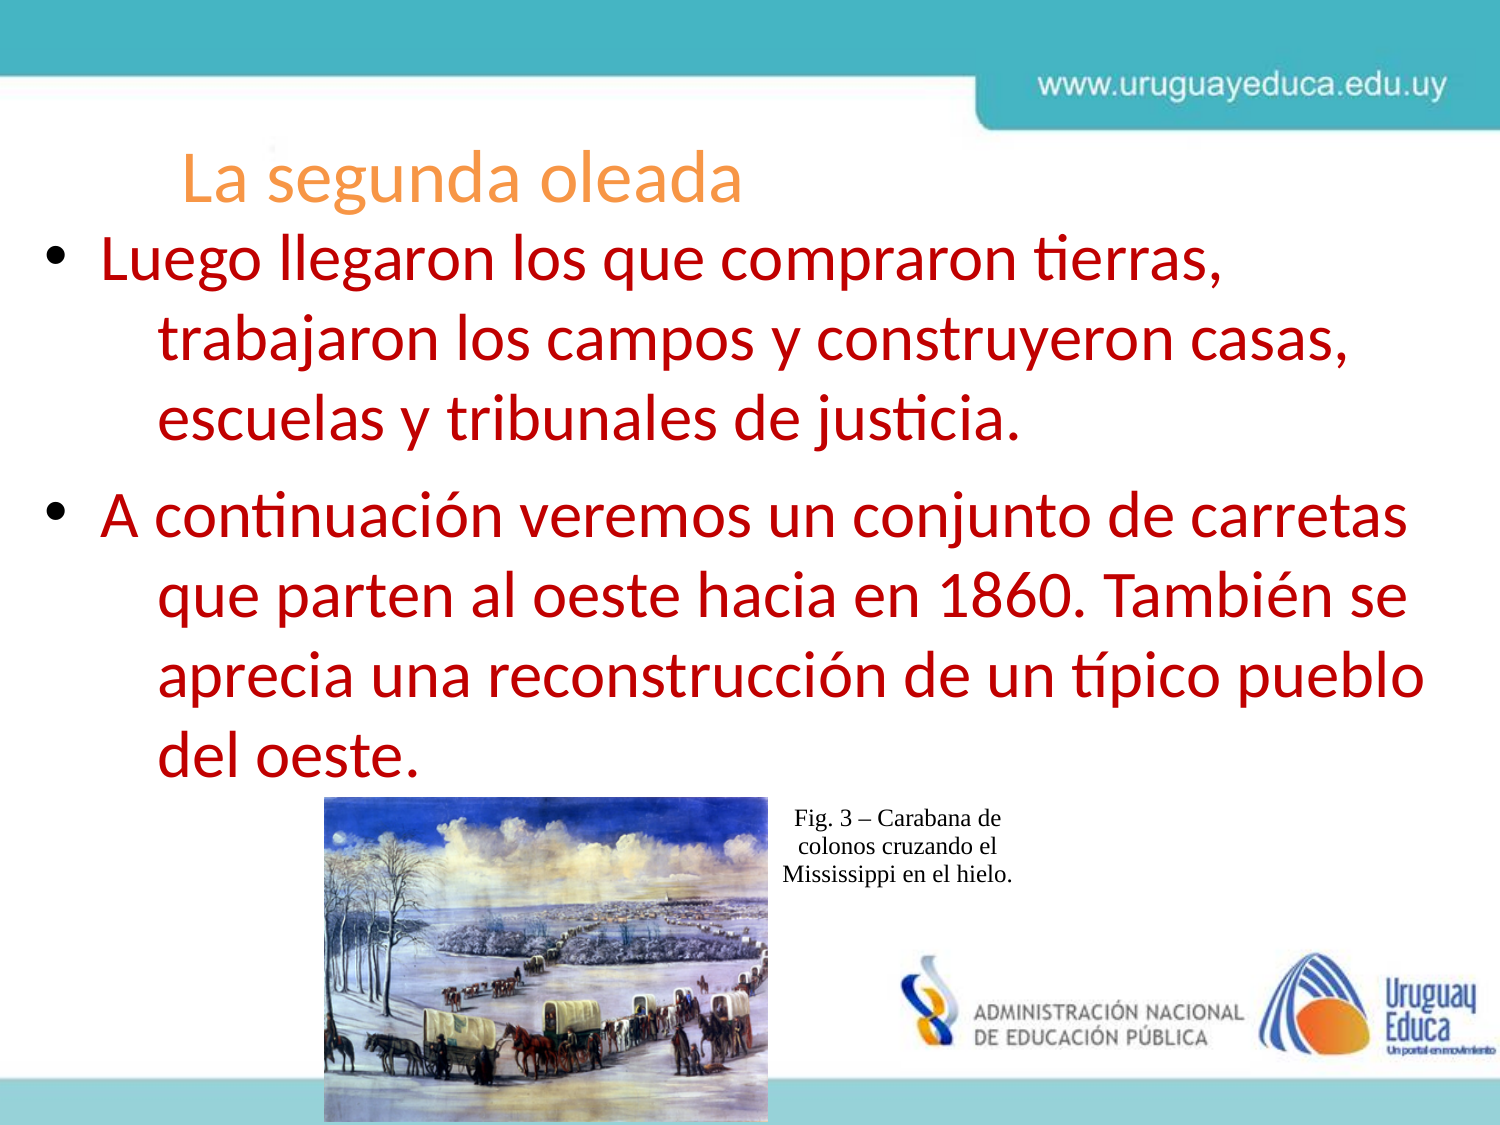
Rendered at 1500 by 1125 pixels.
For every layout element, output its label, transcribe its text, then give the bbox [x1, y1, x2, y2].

text_box Fig. 3 – Carabana de colonos cruzando el Mississippi en el hielo. [767, 797, 1070, 898]
picture [0, 0, 1500, 1125]
list Luego llegaron los que compraron tierras, trabajaron los campos y construyeron casas, escuelas y tribunales de justicia. A continuación veremos un conjunto de carretas que parten al oeste hacia en 1860. También se aprecia una reconstrucción de un típico pueblo del oeste. [29, 206, 1459, 892]
title La segunda oleada [0, 78, 928, 266]
